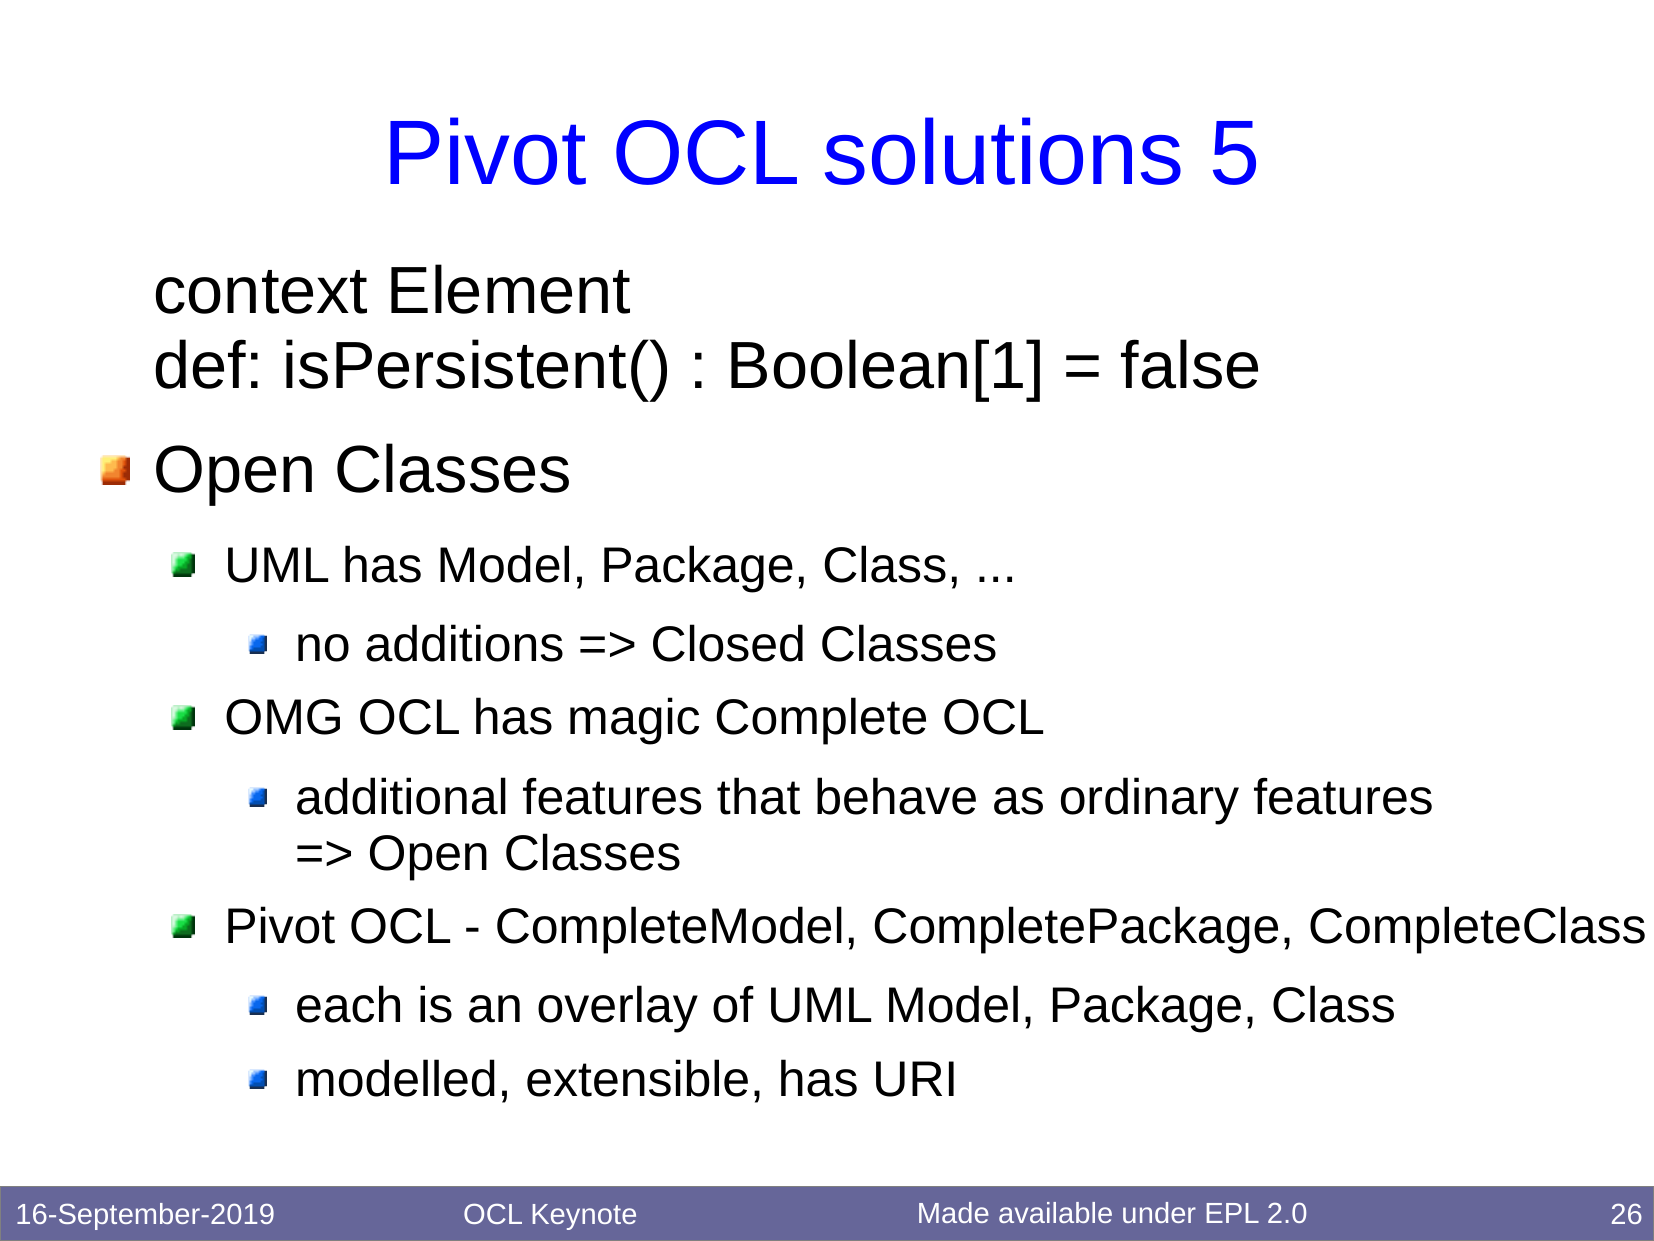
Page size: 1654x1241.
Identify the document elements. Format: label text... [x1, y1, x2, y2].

title Pivot OCL solutions 5 [78, 49, 1567, 257]
list context Element def: isPersistent() : Boolean[1] = false Open Classes UML has Model, Package, Class, ... no additions => Closed Classes OMG OCL has magic Complete OCL additional features that behave as ordinary features => Open Classes Pivot OCL - CompleteModel, CompletePackage, CompleteClass each is an overlay of UML Model, Package, Class modelled, extensible, has URI [82, 253, 1654, 1147]
